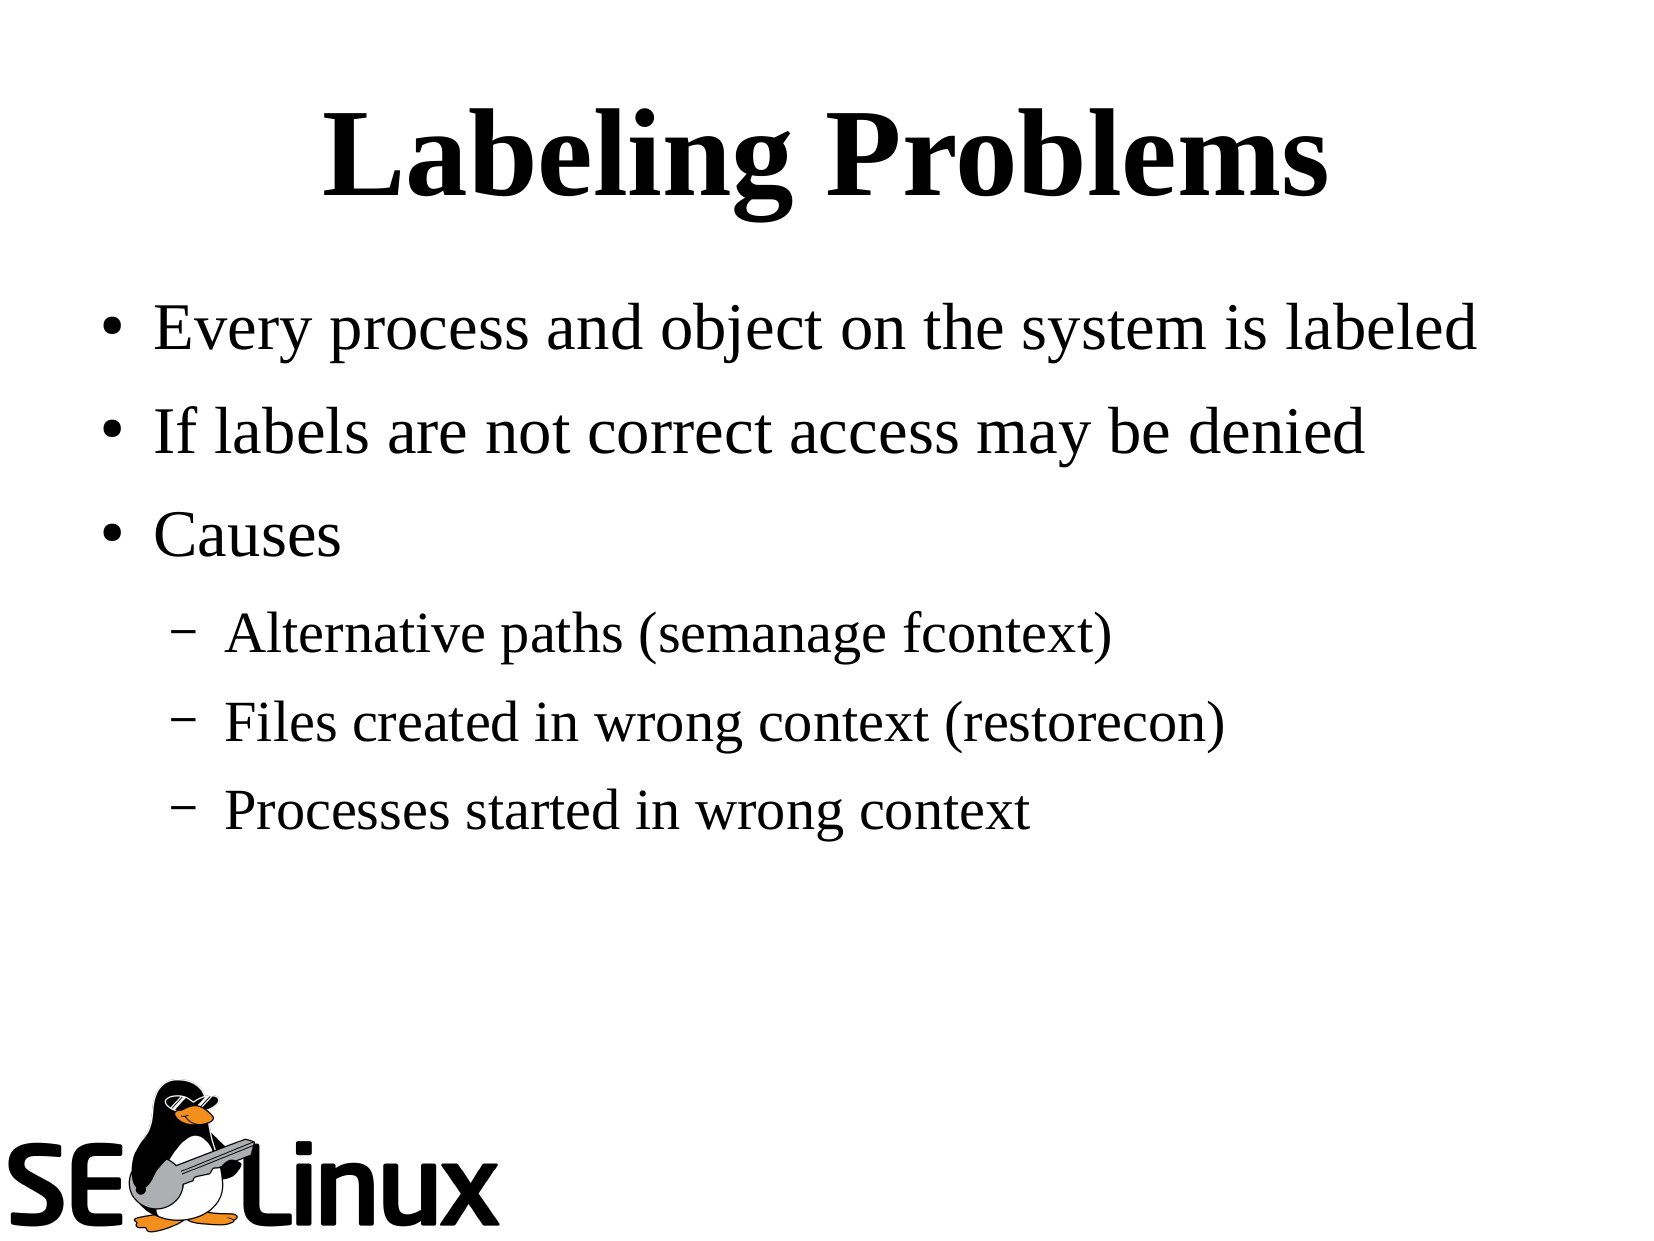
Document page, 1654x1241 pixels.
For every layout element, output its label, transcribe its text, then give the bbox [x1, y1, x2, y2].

title Labeling Problems [82, 49, 1571, 257]
picture [0, 919, 526, 1241]
list Every process and object on the system is labeled If labels are not correct access may be denied Causes Alternative paths (semanage fcontext) Files created in wrong context (restorecon) Processes started in wrong context [82, 290, 1571, 1010]
